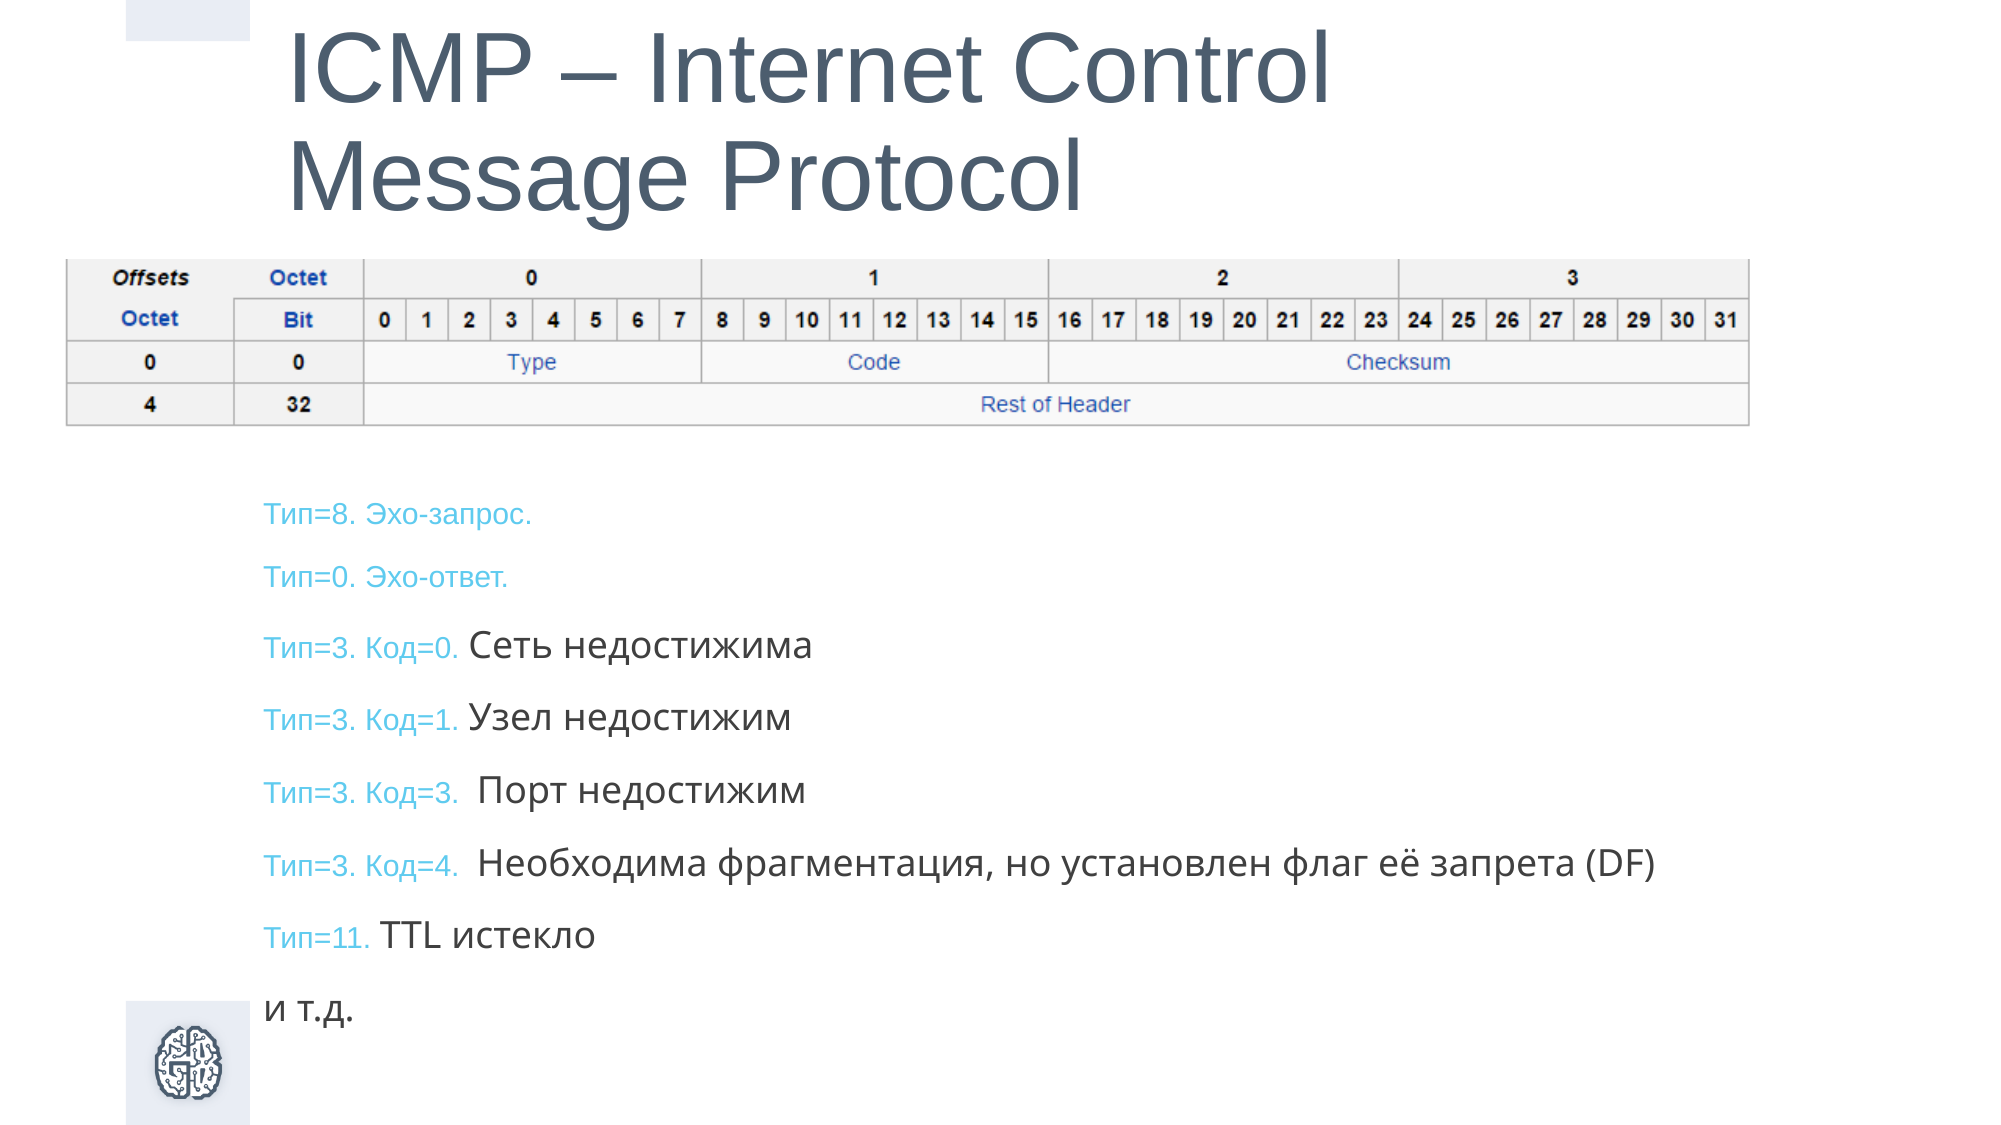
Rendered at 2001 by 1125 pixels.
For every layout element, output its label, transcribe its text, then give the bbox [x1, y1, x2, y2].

picture [49, 259, 1775, 432]
list Тип=8. Эхо-запрос. Тип=0. Эхо-ответ. Тип=3. Код=0. Сеть недостижима Тип=3. Код=1. Узел недостижим Тип=3. Код=3. Порт недостижим Тип=3. Код=4. Необходима фрагментация, но установлен флаг её запрета (DF) Тип=11. TTL истекло и т.д. [248, 469, 1752, 1067]
picture [144, 1016, 232, 1110]
title ICMP – Internet Control Message Protocol [271, 0, 1775, 248]
